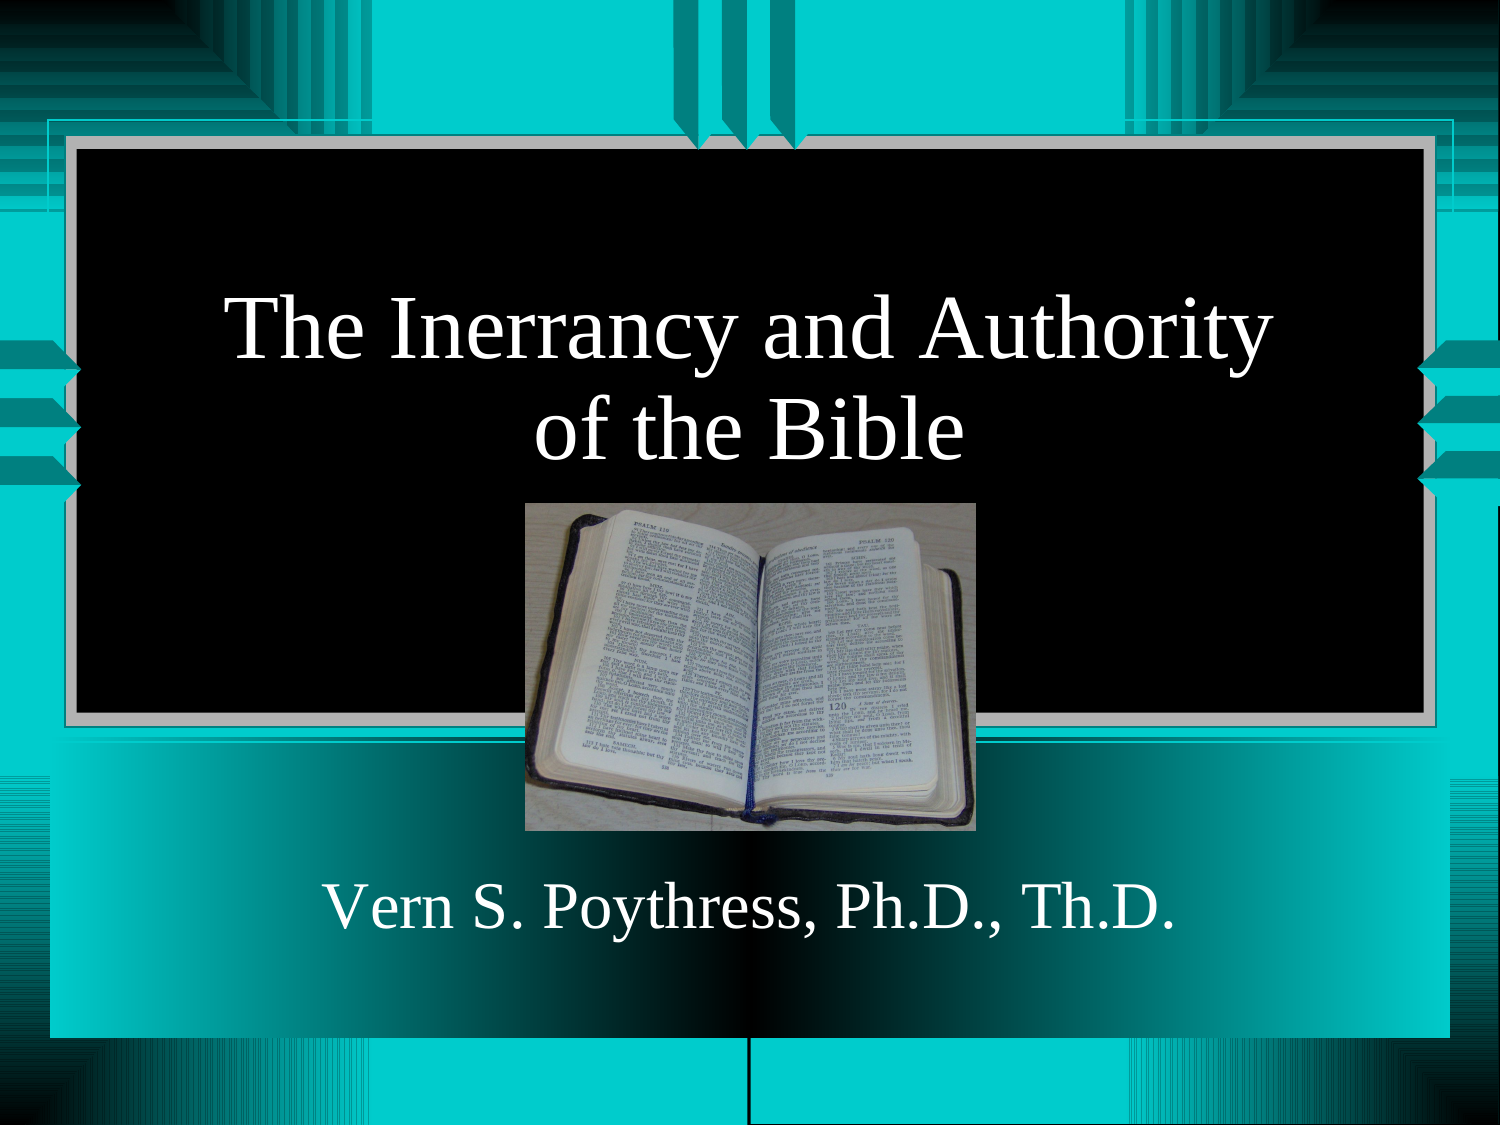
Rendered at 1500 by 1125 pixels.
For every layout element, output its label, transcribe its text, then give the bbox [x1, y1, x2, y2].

picture [525, 503, 976, 831]
subtitle Vern S. Poythress, Ph.D., Th.D. [225, 762, 1276, 1051]
title The Inerrancy and Authority of the Bible [112, 268, 1388, 488]
